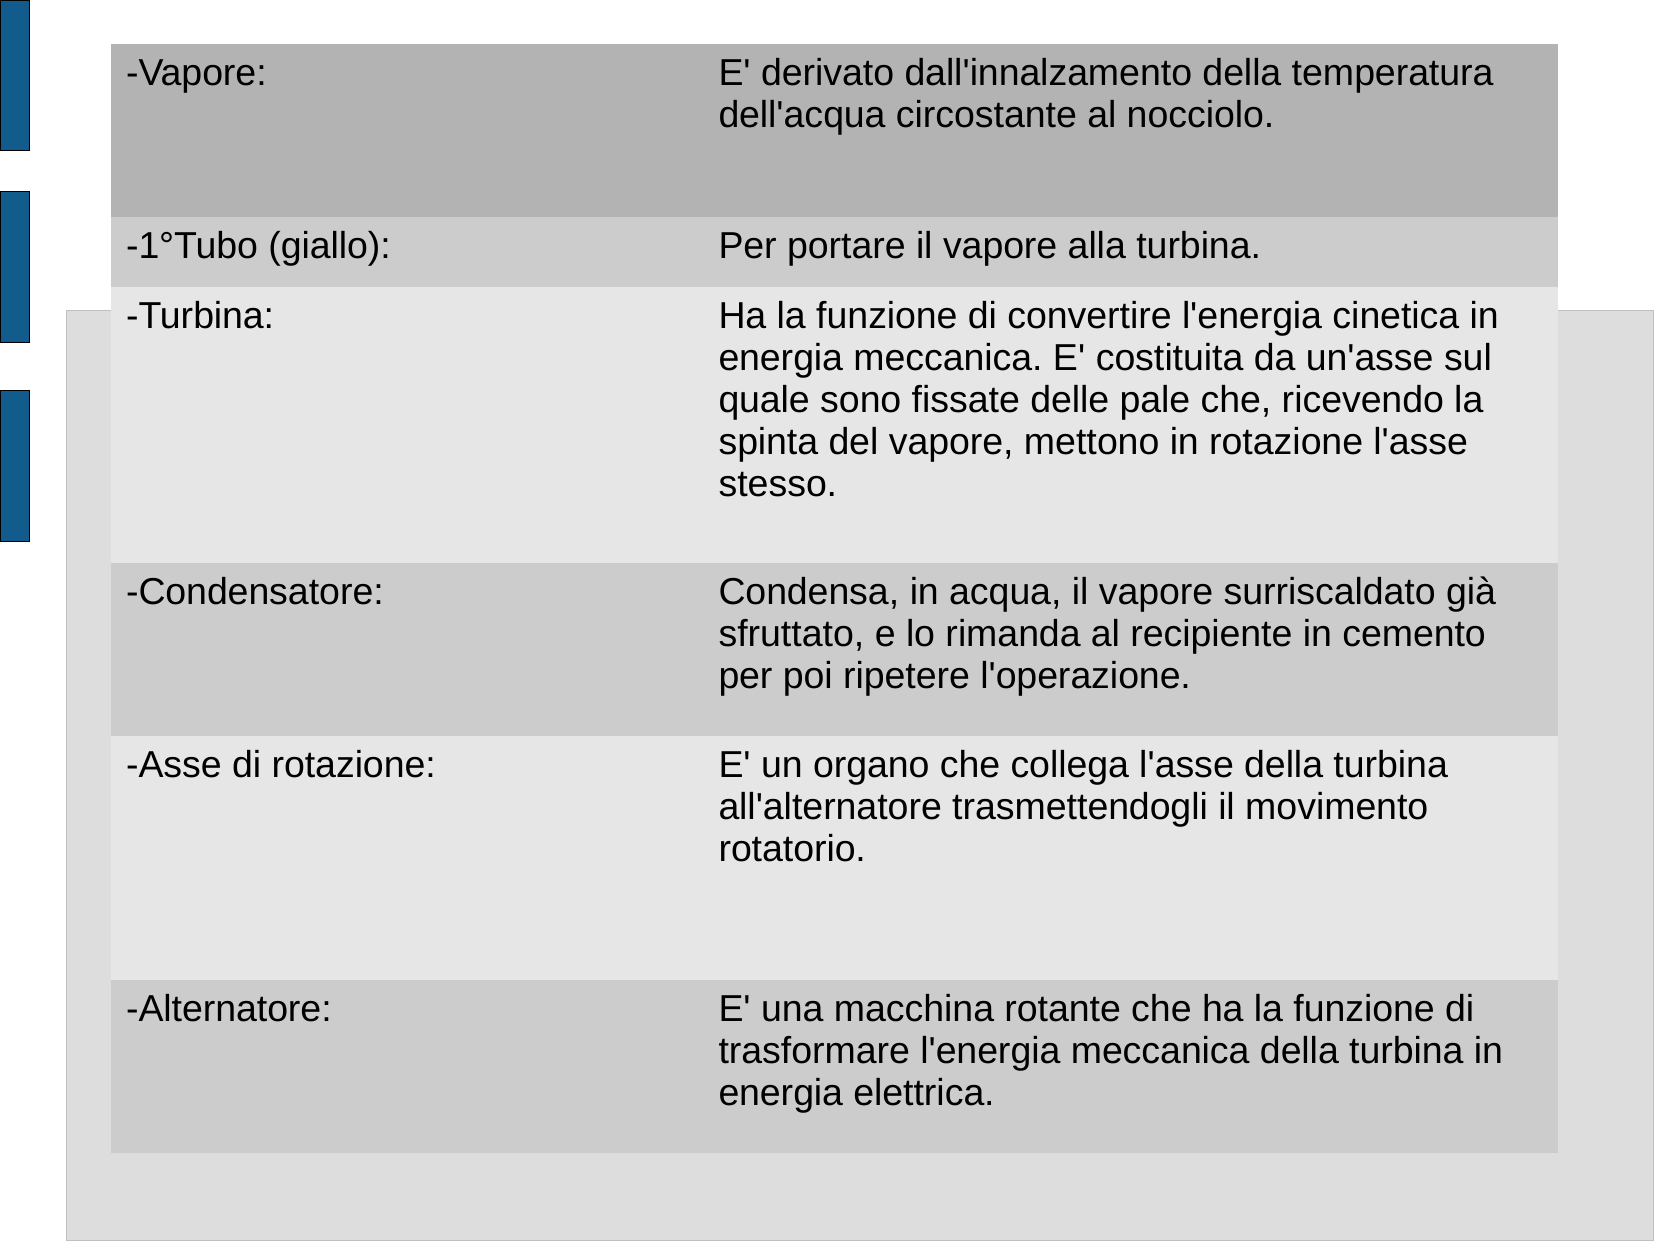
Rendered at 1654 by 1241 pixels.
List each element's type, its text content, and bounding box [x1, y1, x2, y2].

table_header -Vapore: [111, 44, 704, 217]
table_cell E' una macchina rotante che ha la funzione di trasformare l'energia meccanica della turbina in energia elettrica. [704, 980, 1558, 1153]
table_cell -1°Tubo (giallo): [111, 217, 704, 287]
table_cell E' un organo che collega l'asse della turbina all'alternatore trasmettendogli il movimento rotatorio. [704, 736, 1558, 980]
table_header E' derivato dall'innalzamento della temperatura dell'acqua circostante al nocciolo. [704, 44, 1558, 217]
table_cell -Alternatore: [111, 980, 704, 1153]
table_cell -Asse di rotazione: [111, 736, 704, 980]
table_cell Ha la funzione di convertire l'energia cinetica in energia meccanica. E' costituita da un'asse sul quale sono fissate delle pale che, ricevendo la spinta del vapore, mettono in rotazione l'asse stesso. [704, 287, 1558, 563]
table_cell -Turbina: [111, 287, 704, 563]
table_cell Per portare il vapore alla turbina. [704, 217, 1558, 287]
table_cell -Condensatore: [111, 563, 704, 736]
table_cell Condensa, in acqua, il vapore surriscaldato già sfruttato, e lo rimanda al recipiente in cemento per poi ripetere l'operazione. [704, 563, 1558, 736]
